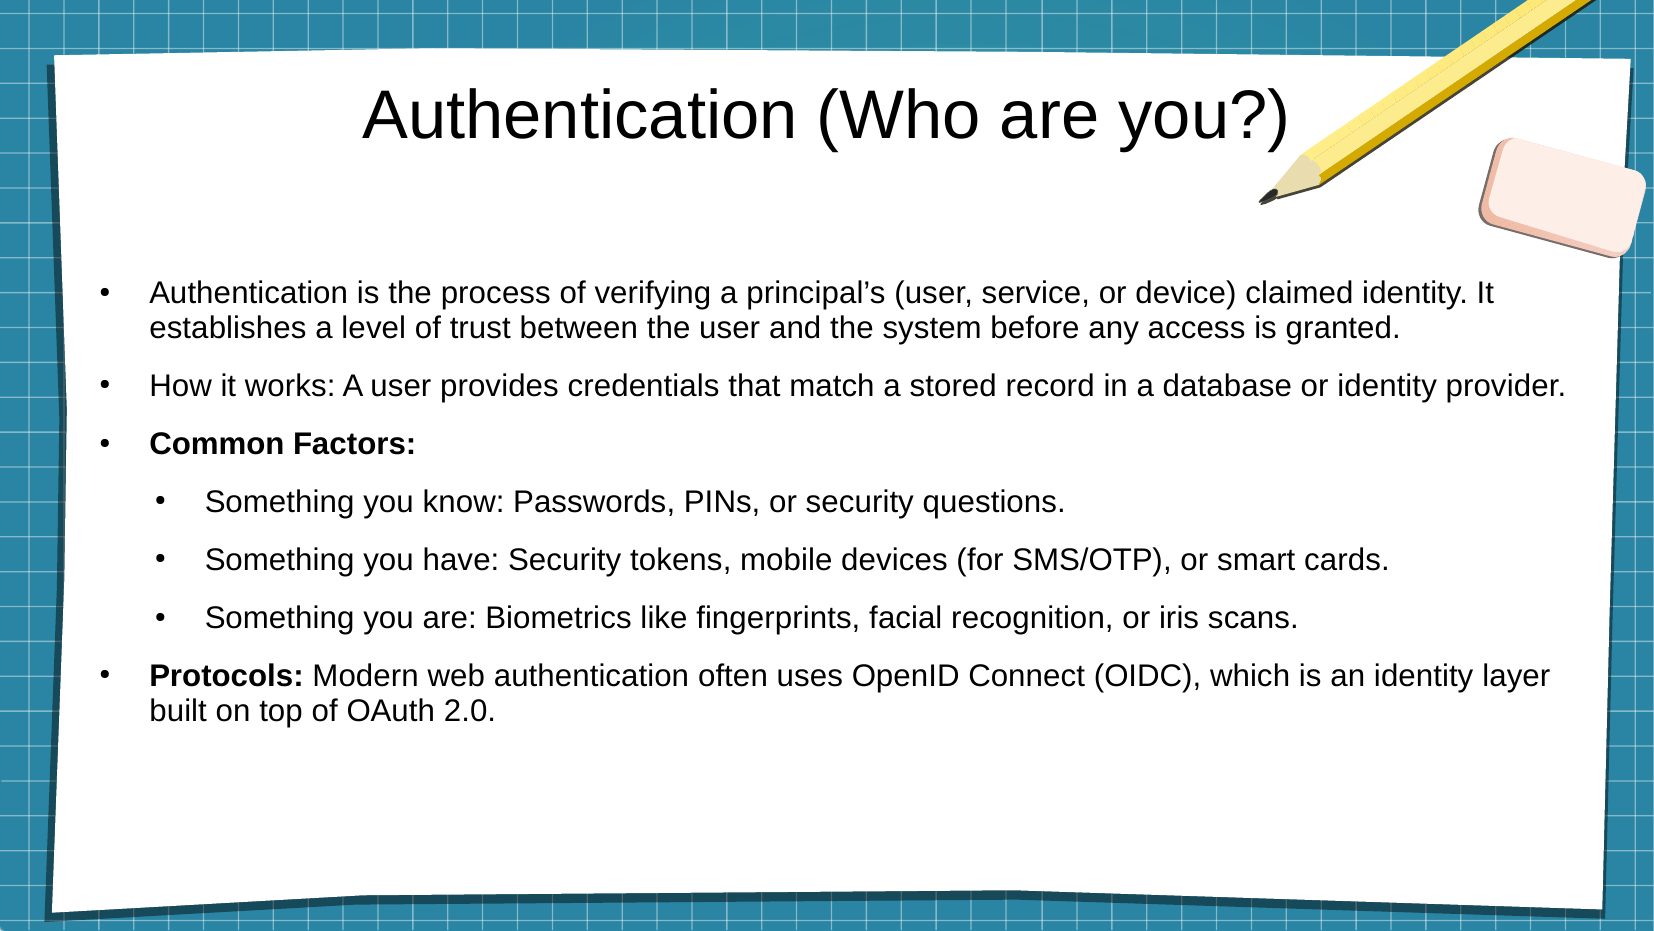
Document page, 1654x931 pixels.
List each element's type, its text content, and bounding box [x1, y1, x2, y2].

title Authentication (Who are you?) [82, 37, 1571, 193]
list Authentication is the process of verifying a principal’s (user, service, or device) claimed identity. It establishes a level of trust between the user and the system before any access is granted. How it works: A user provides credentials that match a stored record in a database or identity provider. Common Factors: Something you know: Passwords, PINs, or security questions. Something you have: Security tokens, mobile devices (for SMS/OTP), or smart cards. Something you are: Biometrics like fingerprints, facial recognition, or iris scans. Protocols: Modern web authentication often uses OpenID Connect (OIDC), which is an identity layer built on top of OAuth 2.0. [82, 217, 1571, 758]
